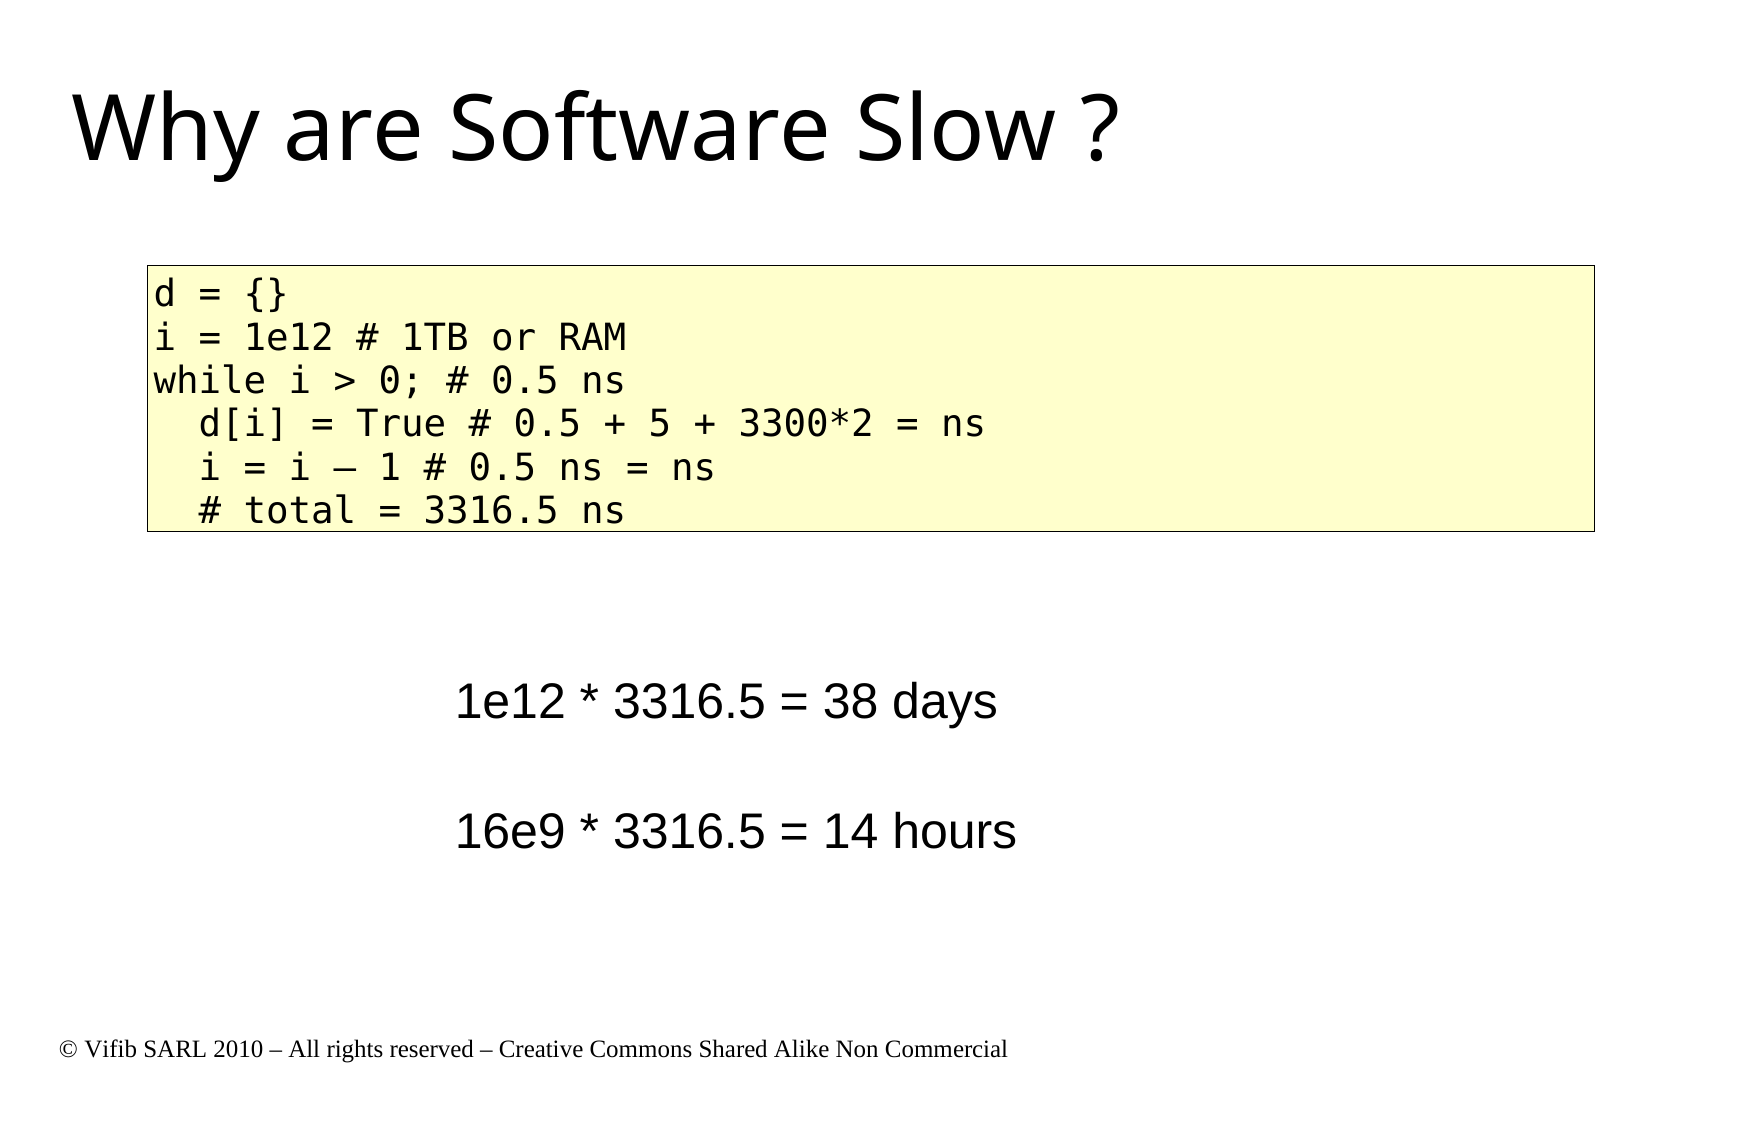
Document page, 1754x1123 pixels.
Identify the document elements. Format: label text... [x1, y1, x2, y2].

title Why are Software Slow ? [71, 63, 1707, 187]
text_box 16e9 * 3316.5 = 14 hours [454, 803, 1018, 860]
text_box 1e12 * 3316.5 = 38 days [454, 673, 999, 730]
text_box d = {} i = 1e12 # 1TB or RAM while i > 0; # 0.5 ns d[i] = True # 0.5 + 5 + 3300*2 = ns i = i – 1 # 0.5 ns = ns # total = 3316.5 ns [147, 265, 1595, 532]
